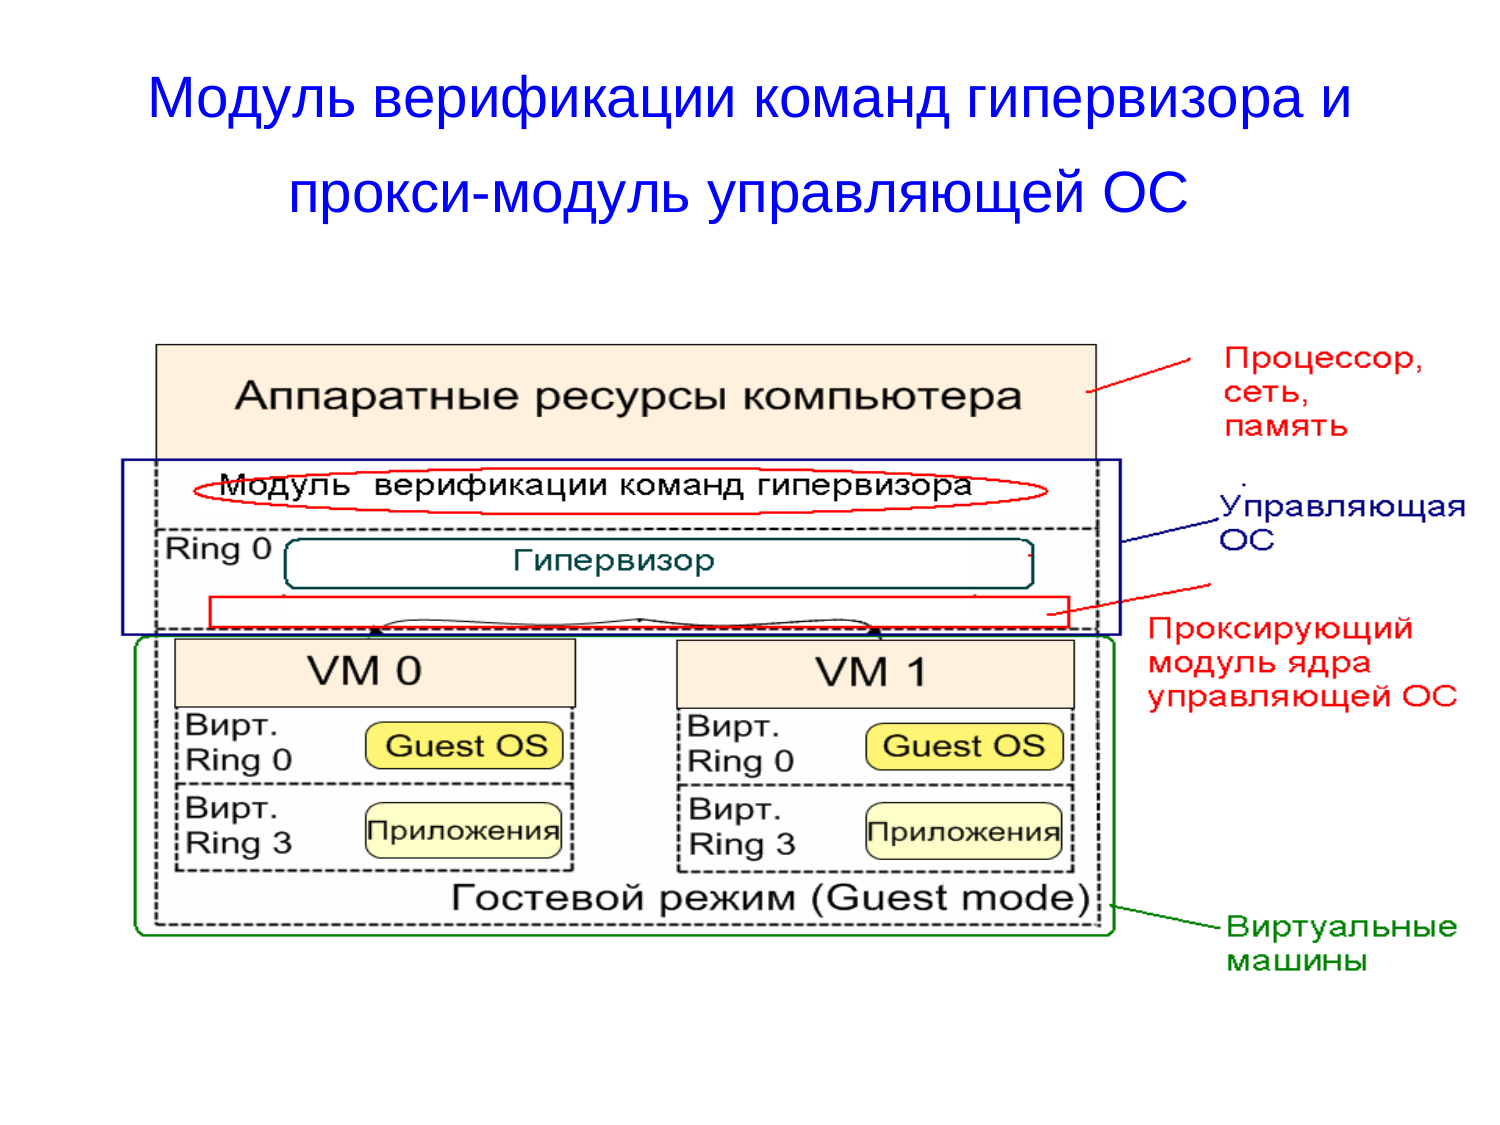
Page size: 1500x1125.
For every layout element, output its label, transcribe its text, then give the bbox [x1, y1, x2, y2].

picture [26, 290, 1474, 1011]
text_box Модуль верификации команд гипервизора и прокси-модуль управляющей ОС [76, 6, 1426, 282]
